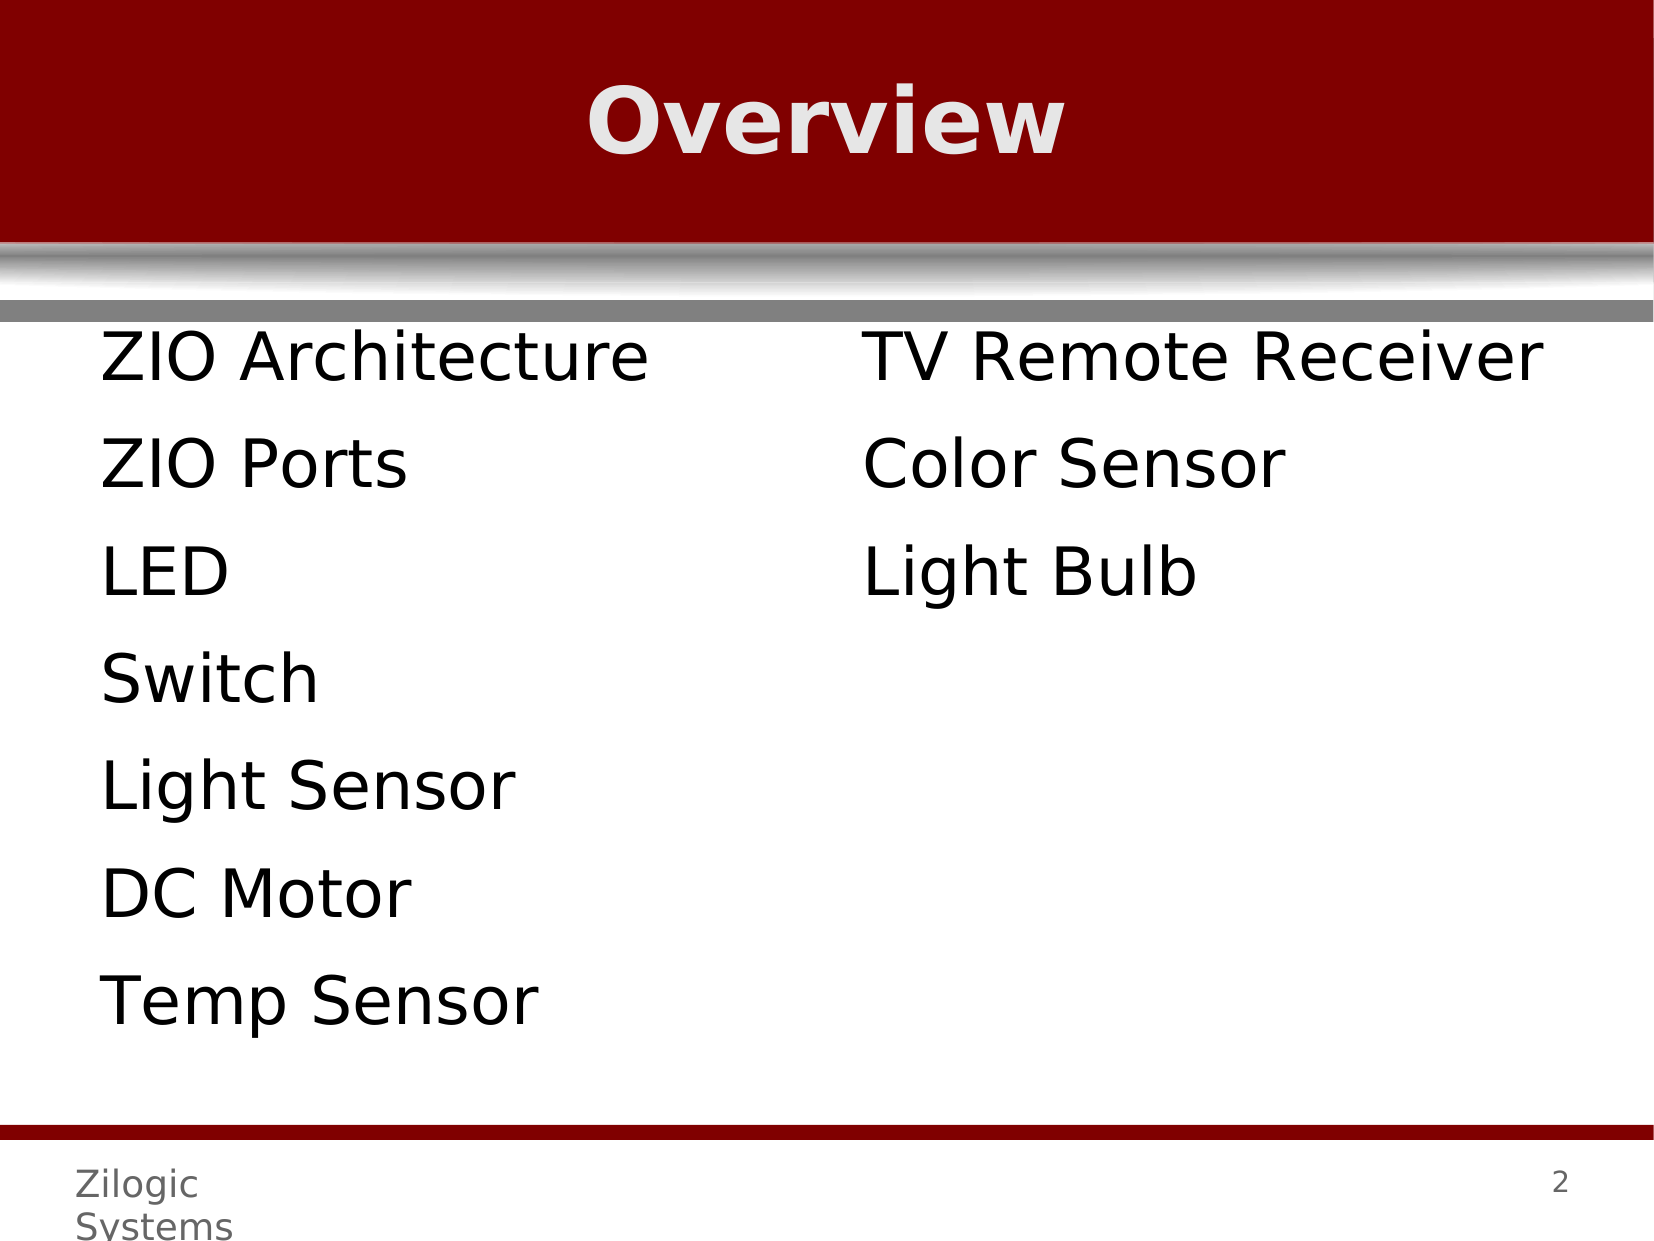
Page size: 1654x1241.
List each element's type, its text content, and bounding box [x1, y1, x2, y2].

list ZIO Architecture ZIO Ports LED Switch Light Sensor DC Motor Temp Sensor [82, 318, 809, 1109]
list TV Remote Receiver Color Sensor Light Bulb [845, 318, 1572, 1094]
title Overview [82, 18, 1571, 226]
